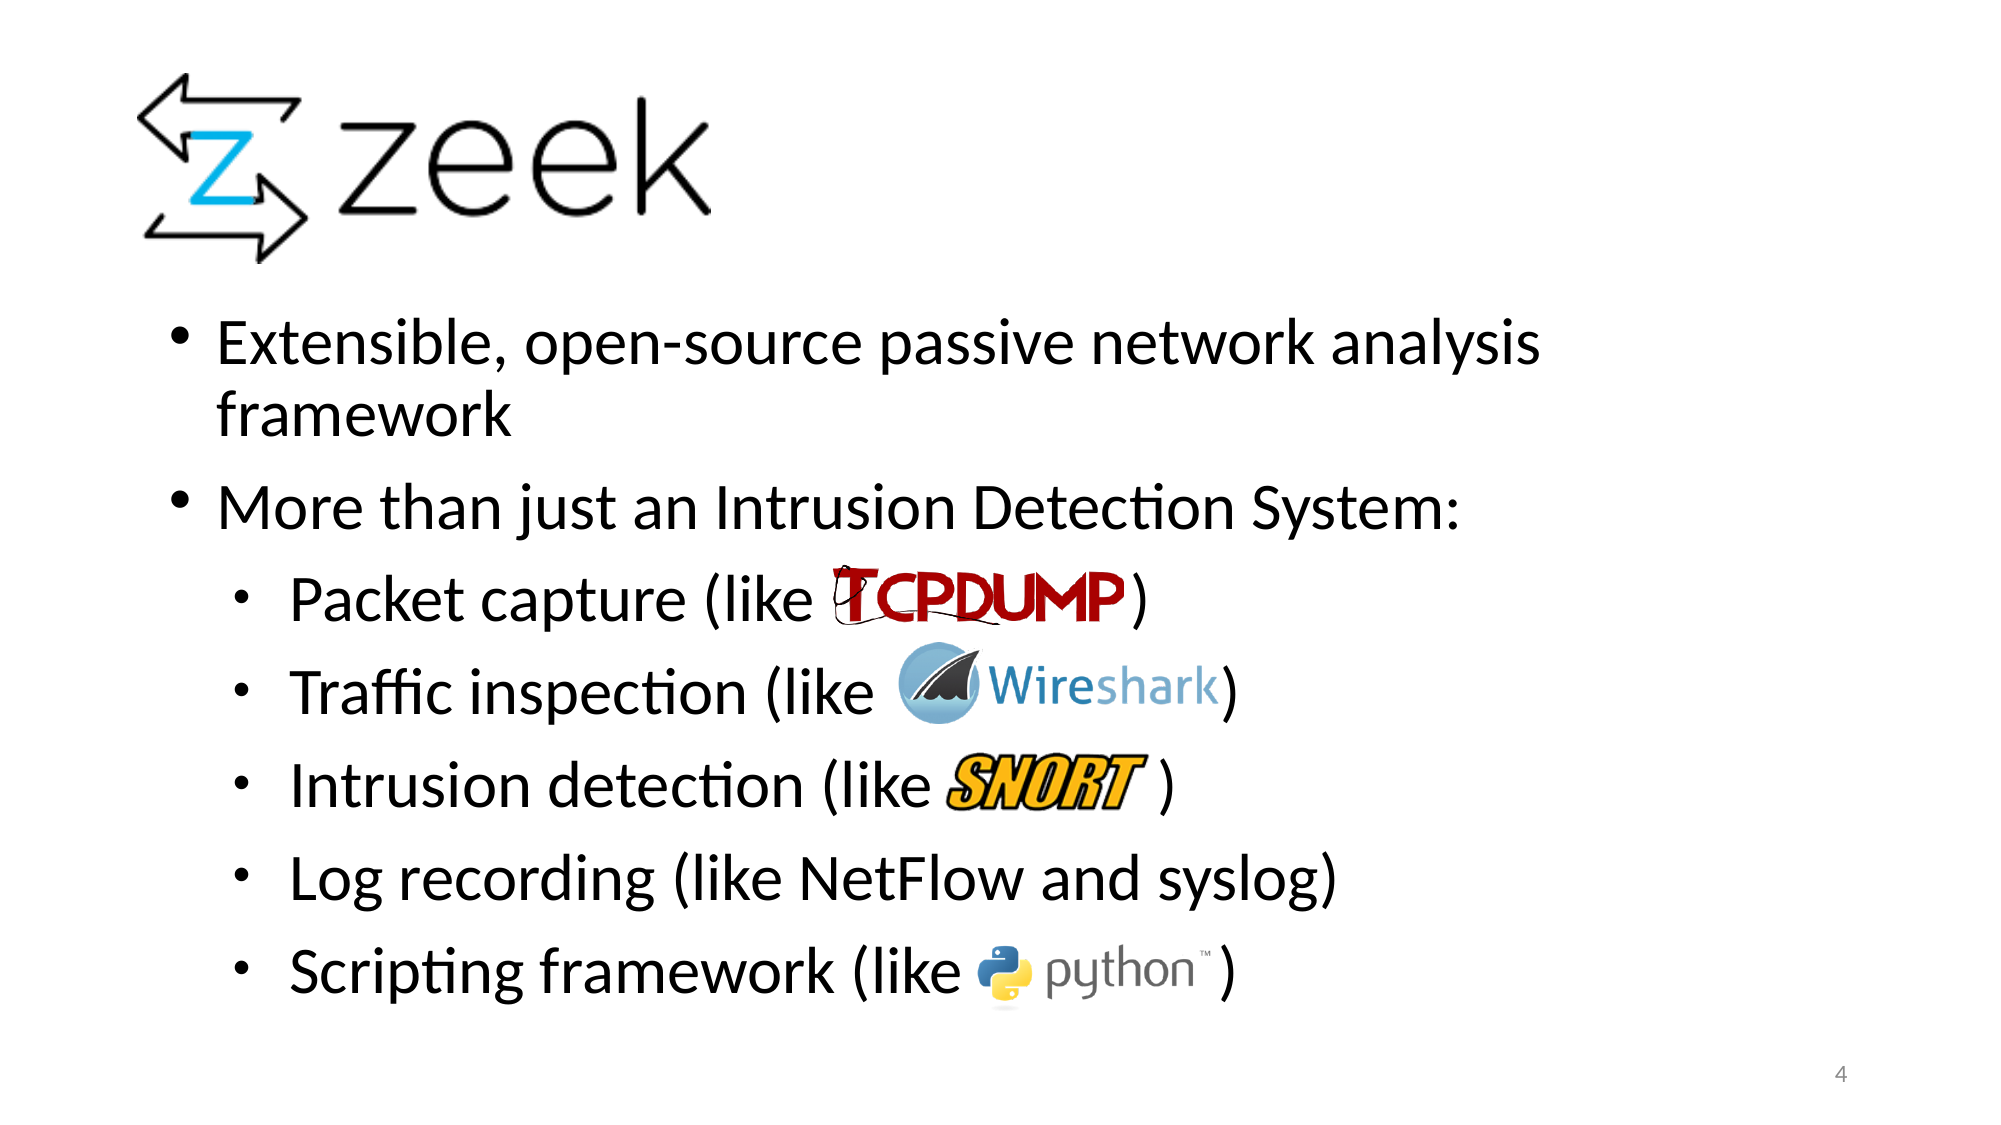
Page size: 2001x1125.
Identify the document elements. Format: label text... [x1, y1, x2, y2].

picture [944, 752, 1150, 818]
list Extensible, open-source passive network analysis framework More than just an Intrusion Detection System: Packet capture (like ) Traffic inspection (like ) Intrusion detection (like ) Log recording (like NetFlow and syslog) Scripting framework (like ) [137, 299, 1863, 1014]
picture [822, 555, 1124, 625]
picture [953, 918, 1234, 1037]
picture [137, 73, 711, 264]
text_box [898, 642, 1219, 724]
slide_number <number> [1412, 1042, 1863, 1103]
